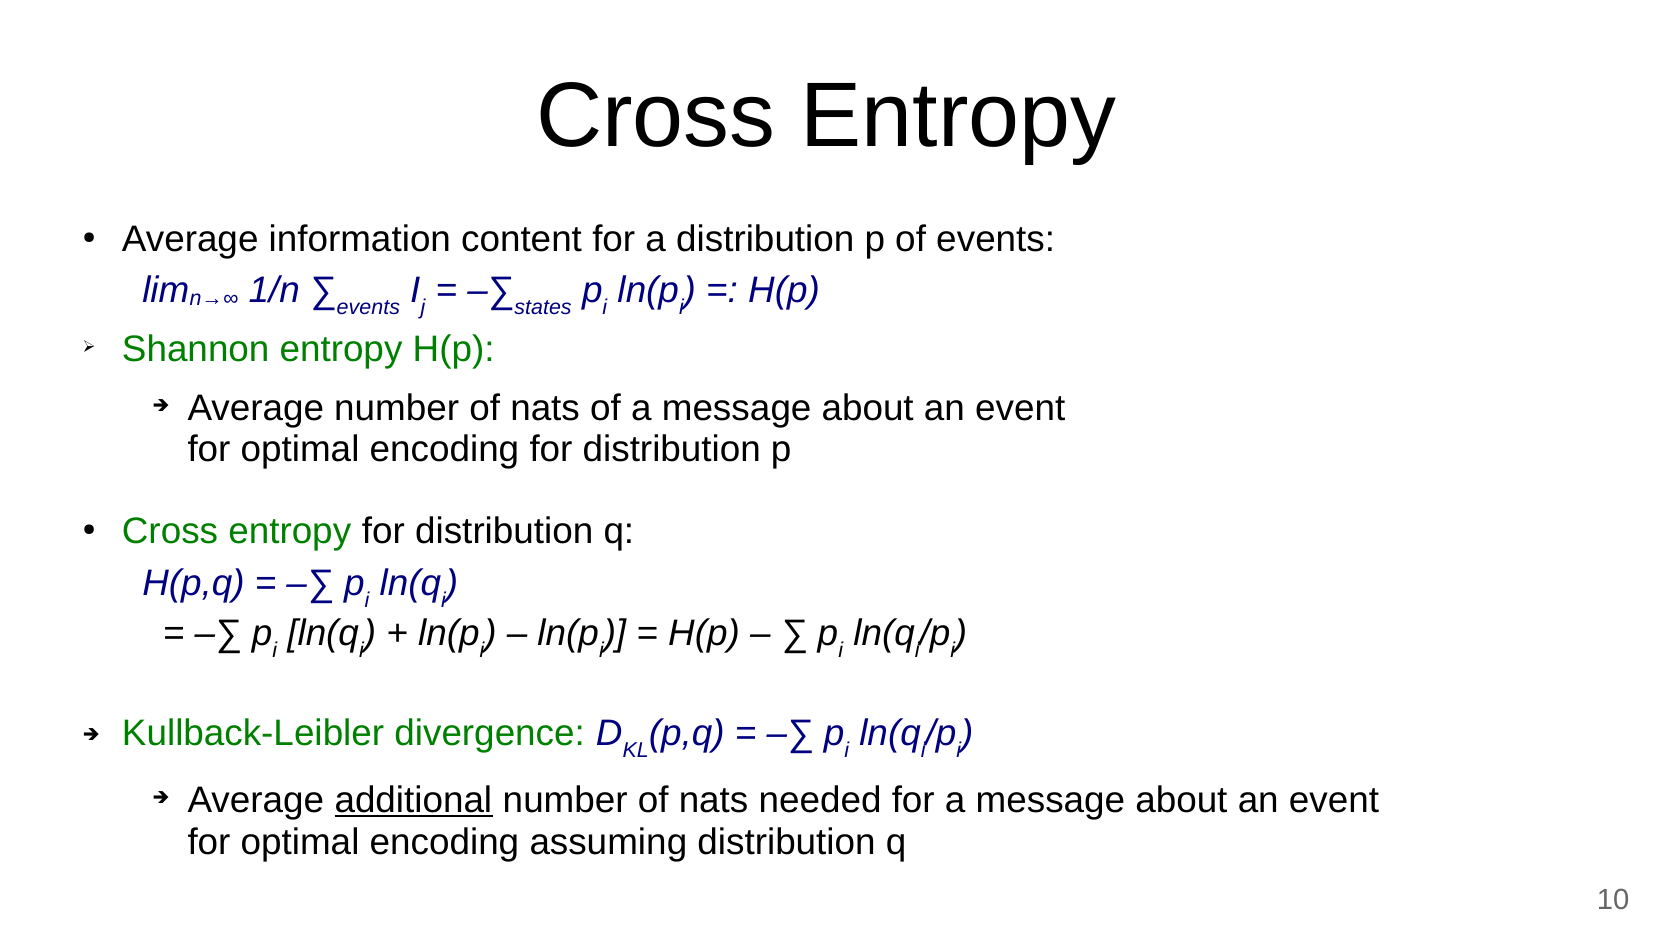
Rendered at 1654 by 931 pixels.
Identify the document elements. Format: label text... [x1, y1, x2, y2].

title Cross Entropy [82, 37, 1571, 193]
list Average information content for a distribution p of events: limn→∞ 1/n ∑events Ij = –∑states pi ln(pi) =: H(p) Shannon entropy H(p): Average number of nats of a message about an event for optimal encoding for distribution p Cross entropy for distribution q: H(p,q) = –∑ pi ln(qi) = –∑ pi [ln(qi) + ln(pi) – ln(pi)] = H(p) – ∑ pi ln(qi/pi) Kullback-Leibler divergence: DKL(p,q) = –∑ pi ln(qi/pi) Average additional number of nats needed for a message about an event for optimal encoding assuming distribution q [82, 217, 1571, 863]
